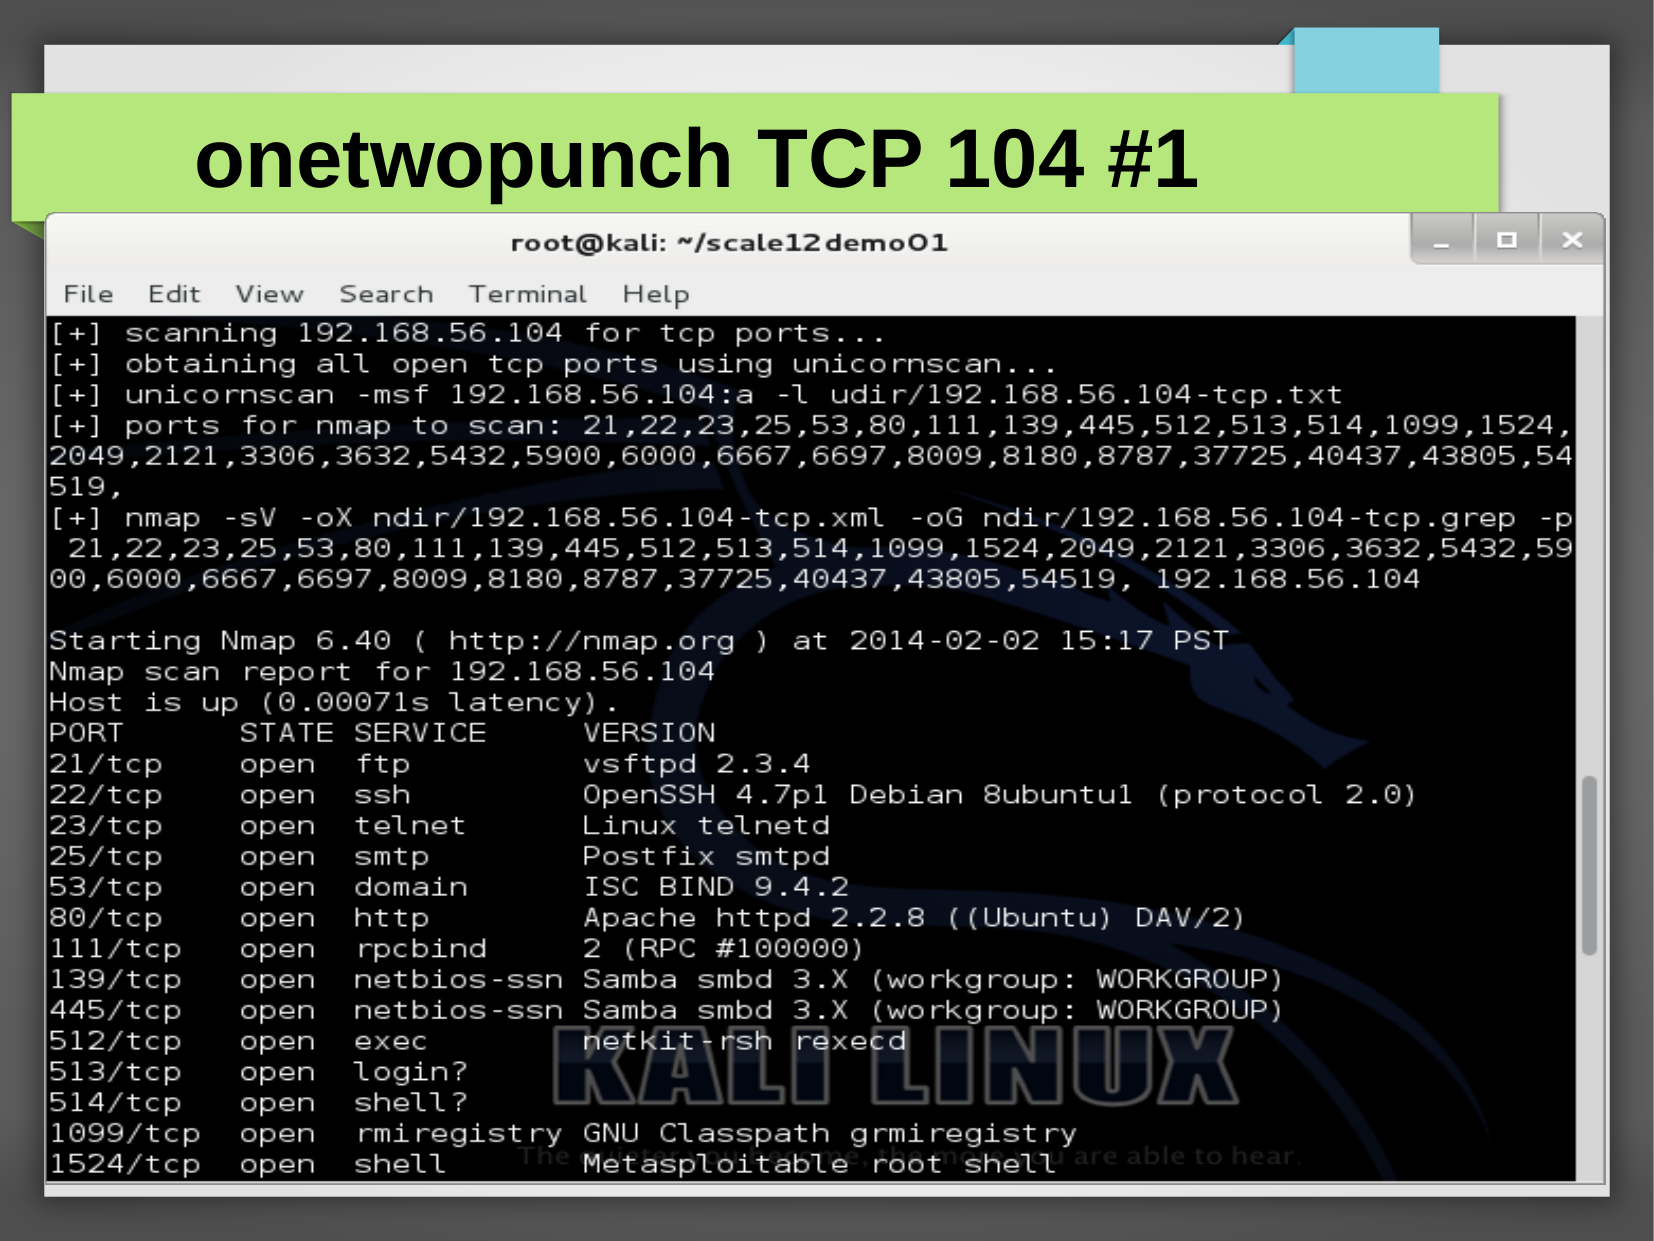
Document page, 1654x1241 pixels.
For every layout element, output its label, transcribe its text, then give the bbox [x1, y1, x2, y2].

text_box onetwopunch TCP 104 #1 [180, 104, 1216, 213]
picture [0, 0, 1654, 1241]
